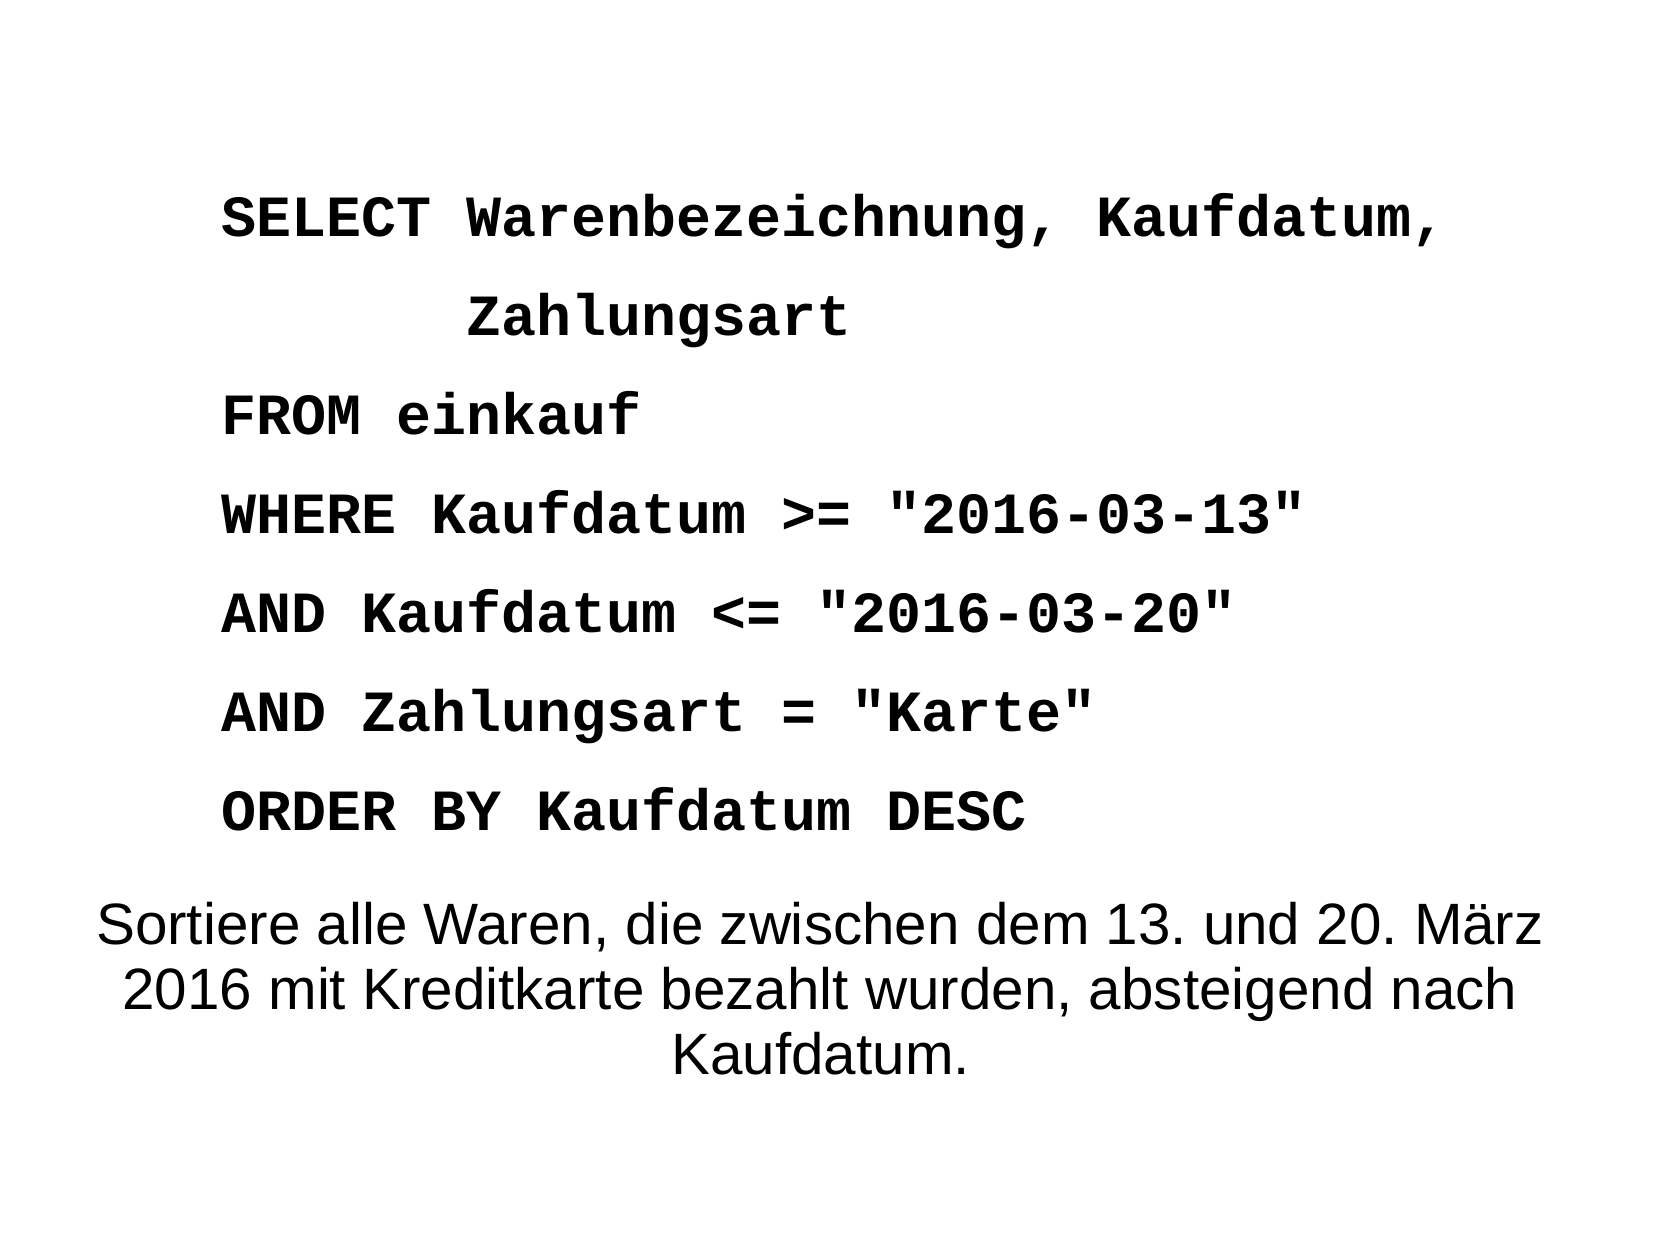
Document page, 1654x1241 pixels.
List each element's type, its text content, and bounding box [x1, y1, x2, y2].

text_box SELECT Warenbezeichnung, Kaufdatum, Zahlungsart FROM einkauf WHERE Kaufdatum >= "2016-03-13" AND Kaufdatum <= "2016-03-20" AND Zahlungsart = "Karte" ORDER BY Kaufdatum DESC [206, 147, 1565, 917]
title Sortiere alle Waren, die zwischen dem 13. und 20. März 2016 mit Kreditkarte bezahlt wurden, absteigend nach Kaufdatum. [76, 885, 1565, 1093]
